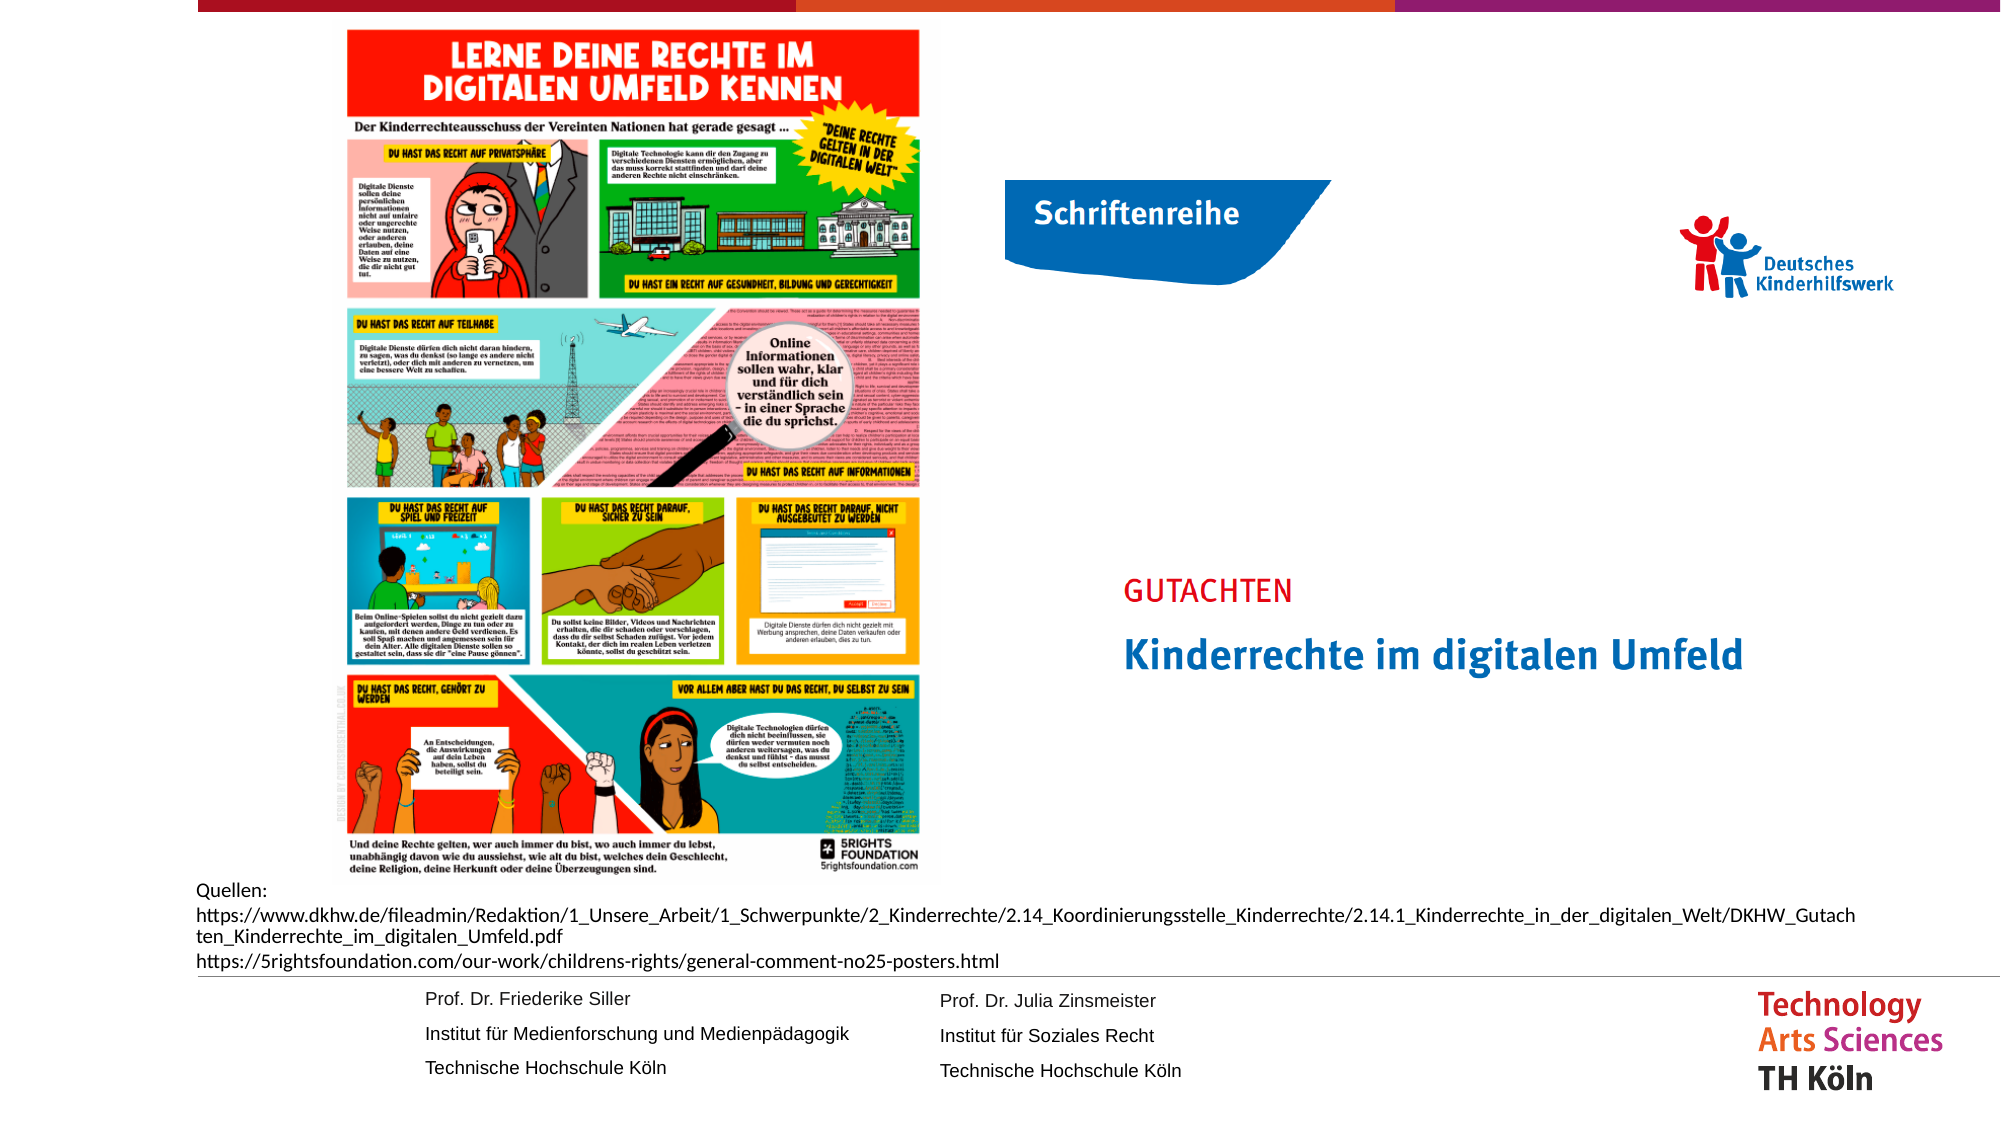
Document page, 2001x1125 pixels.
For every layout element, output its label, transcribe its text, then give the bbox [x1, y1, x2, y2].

picture [332, 19, 941, 885]
picture [1005, 180, 1935, 718]
text_box Quellen: https://www.dkhw.de/fileadmin/Redaktion/1_Unsere_Arbeit/1_Schwerpunkte/2_Kinderrechte/2.14_Koordinierungsstelle_Kinderrechte/2.14.1_Kinderrechte_in_der_digitalen_Welt/DKHW_Gutachten_Kinderrechte_im_digitalen_Umfeld.pdf https://5rightsfoundation.com/our-work/childrens-rights/general-comment-no25-posters.html [181, 868, 1872, 986]
